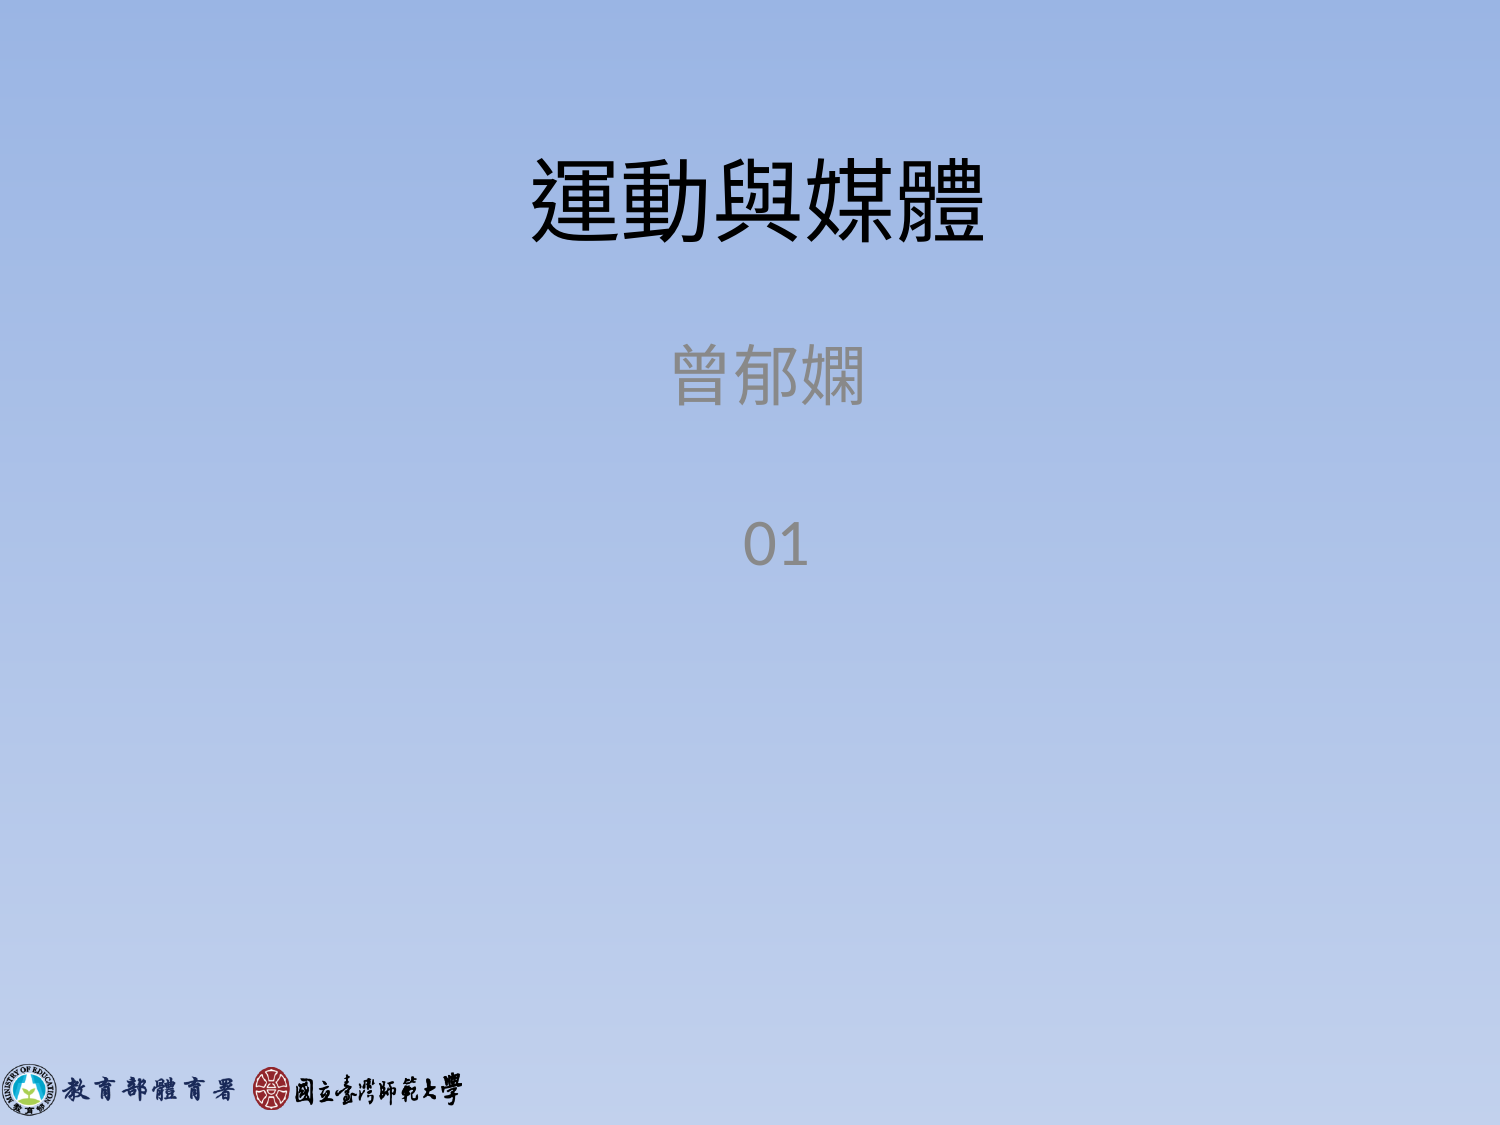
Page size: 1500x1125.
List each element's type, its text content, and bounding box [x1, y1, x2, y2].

subtitle 曾郁嫻 [242, 326, 1293, 433]
picture [253, 1067, 462, 1110]
text_box 01 [251, 491, 1302, 598]
picture [0, 1051, 243, 1125]
title 運動與媒體 [121, 78, 1397, 320]
